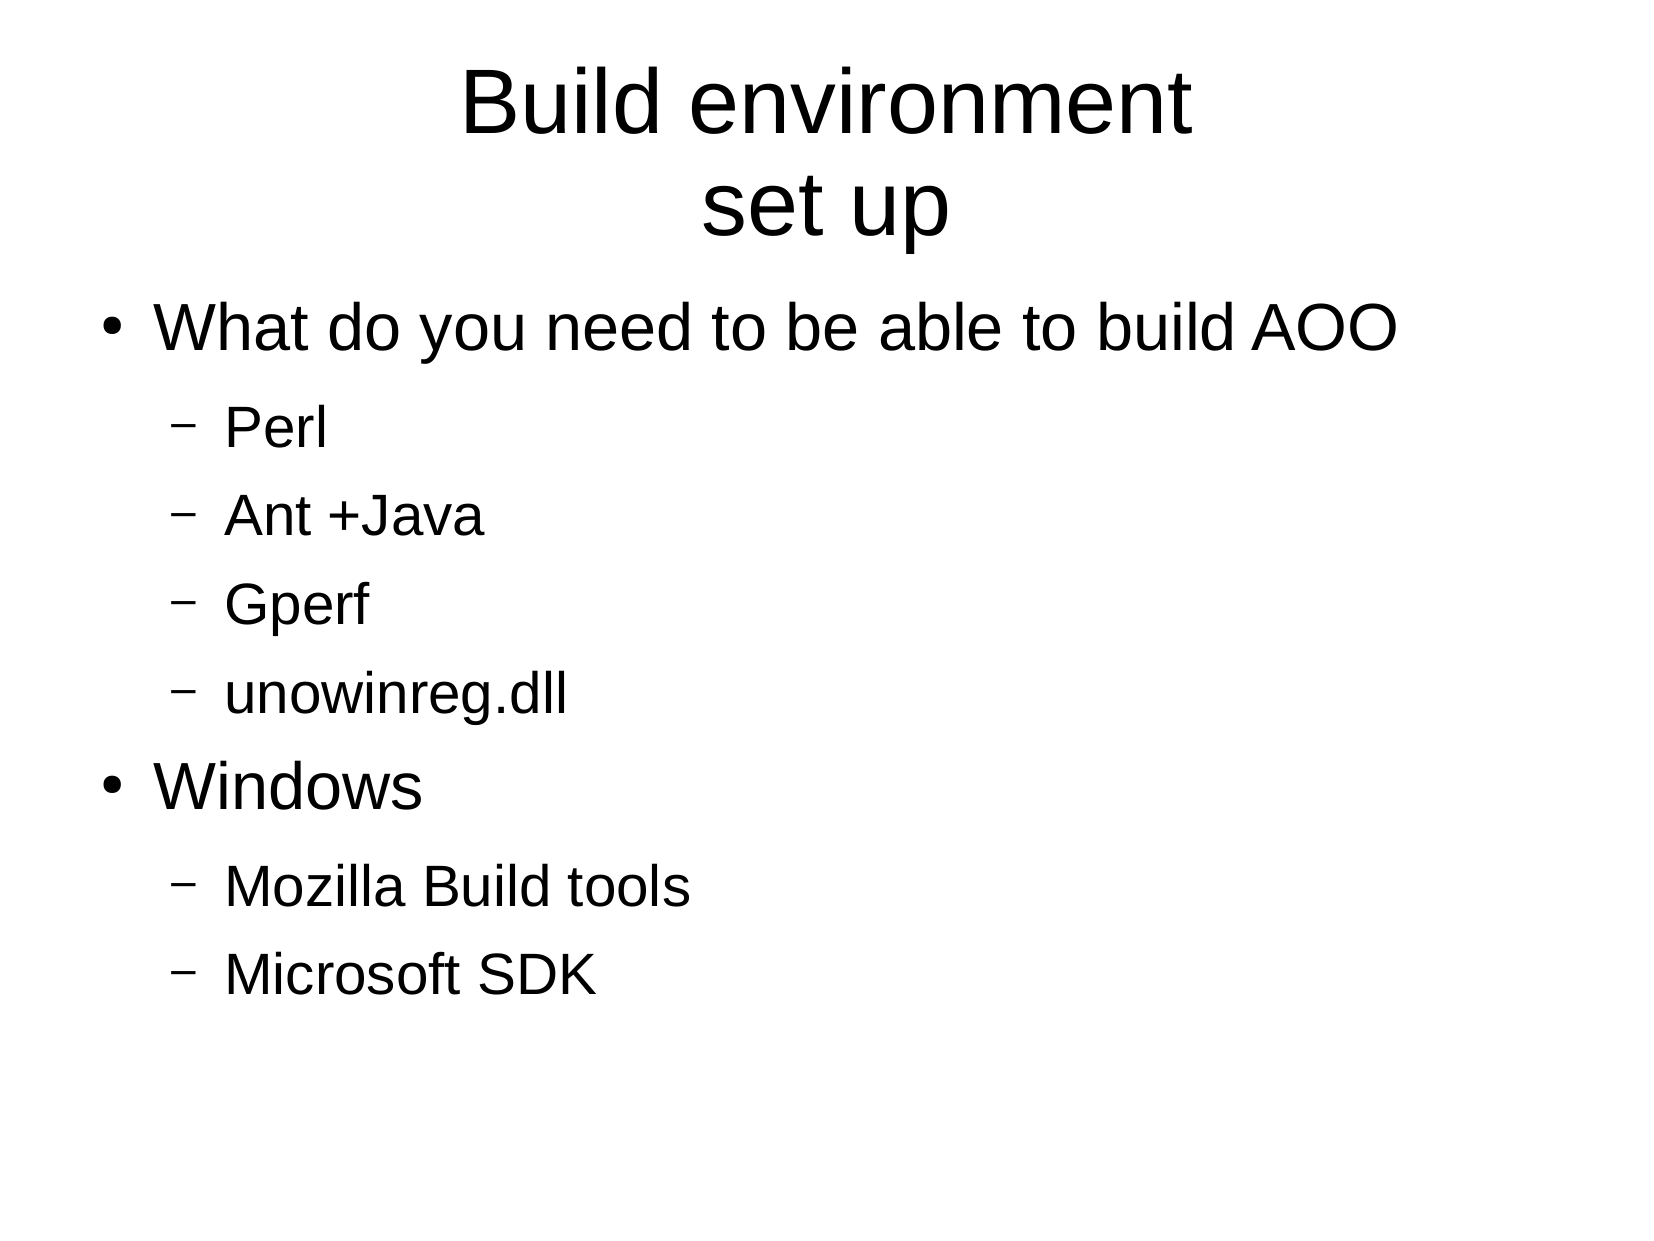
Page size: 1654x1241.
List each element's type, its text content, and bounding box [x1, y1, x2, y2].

title Build environment set up [82, 49, 1571, 257]
list What do you need to be able to build AOO Perl Ant +Java Gperf unowinreg.dll Windows Mozilla Build tools Microsoft SDK [82, 290, 1571, 1109]
